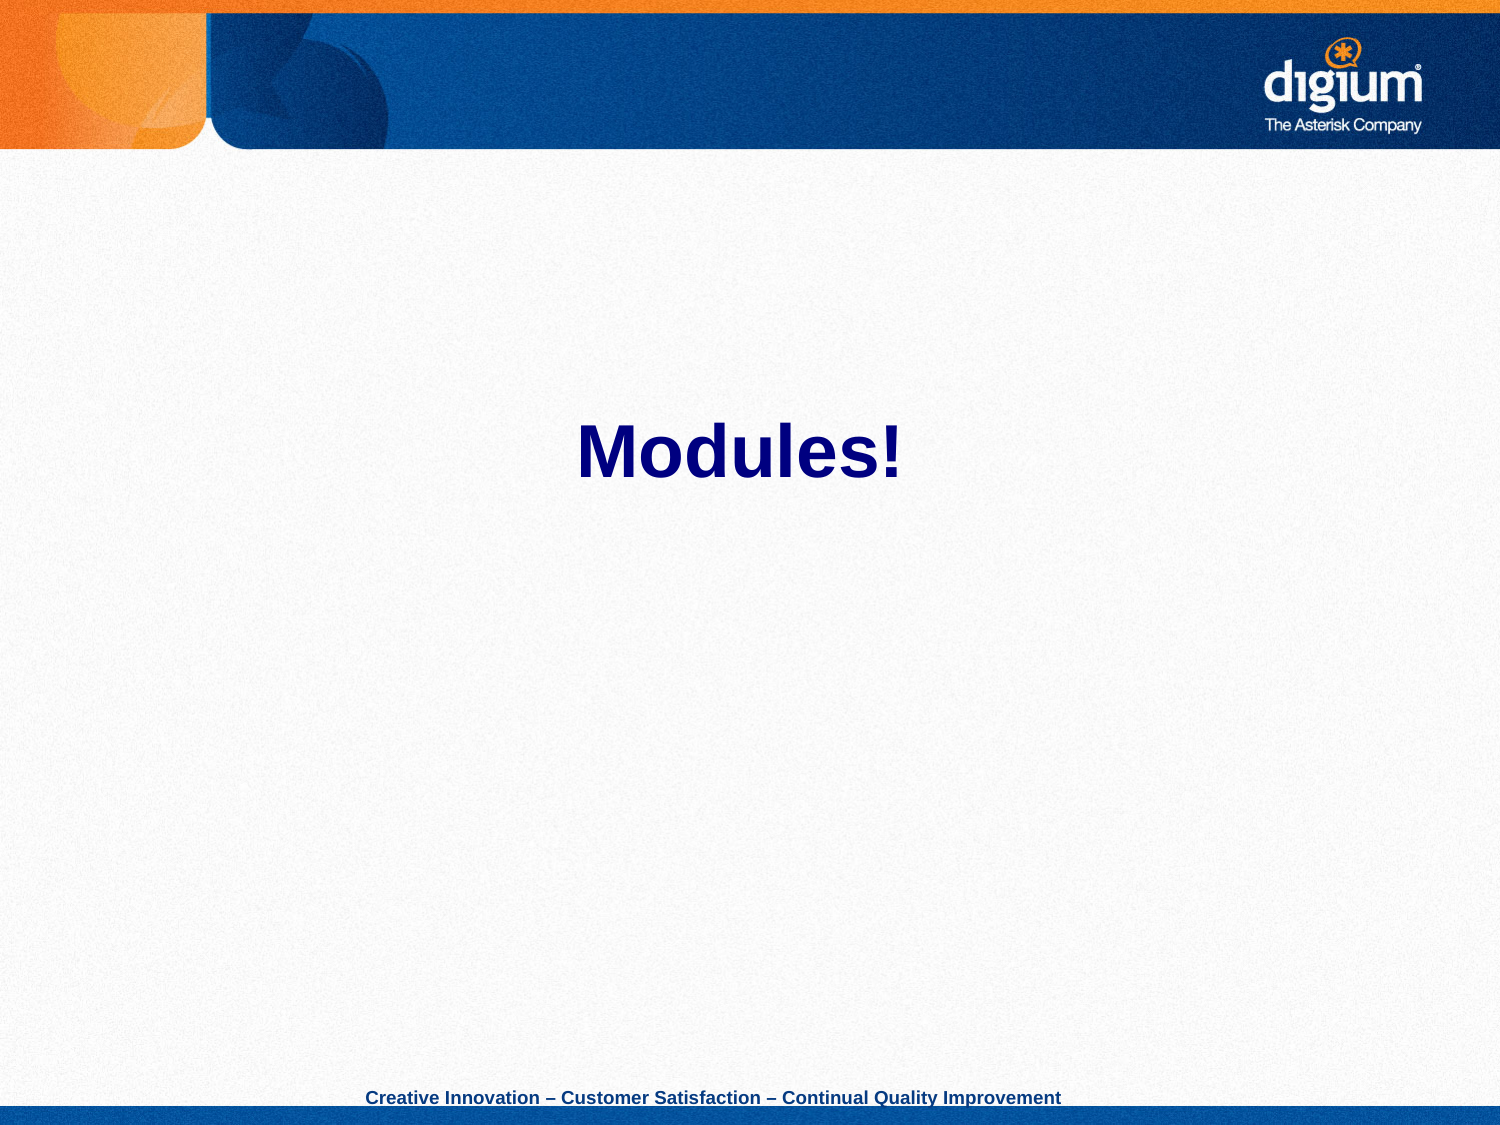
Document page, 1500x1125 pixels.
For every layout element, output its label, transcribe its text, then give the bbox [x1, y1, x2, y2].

subtitle Modules! [238, 27, 1243, 877]
picture [0, 0, 1500, 1125]
